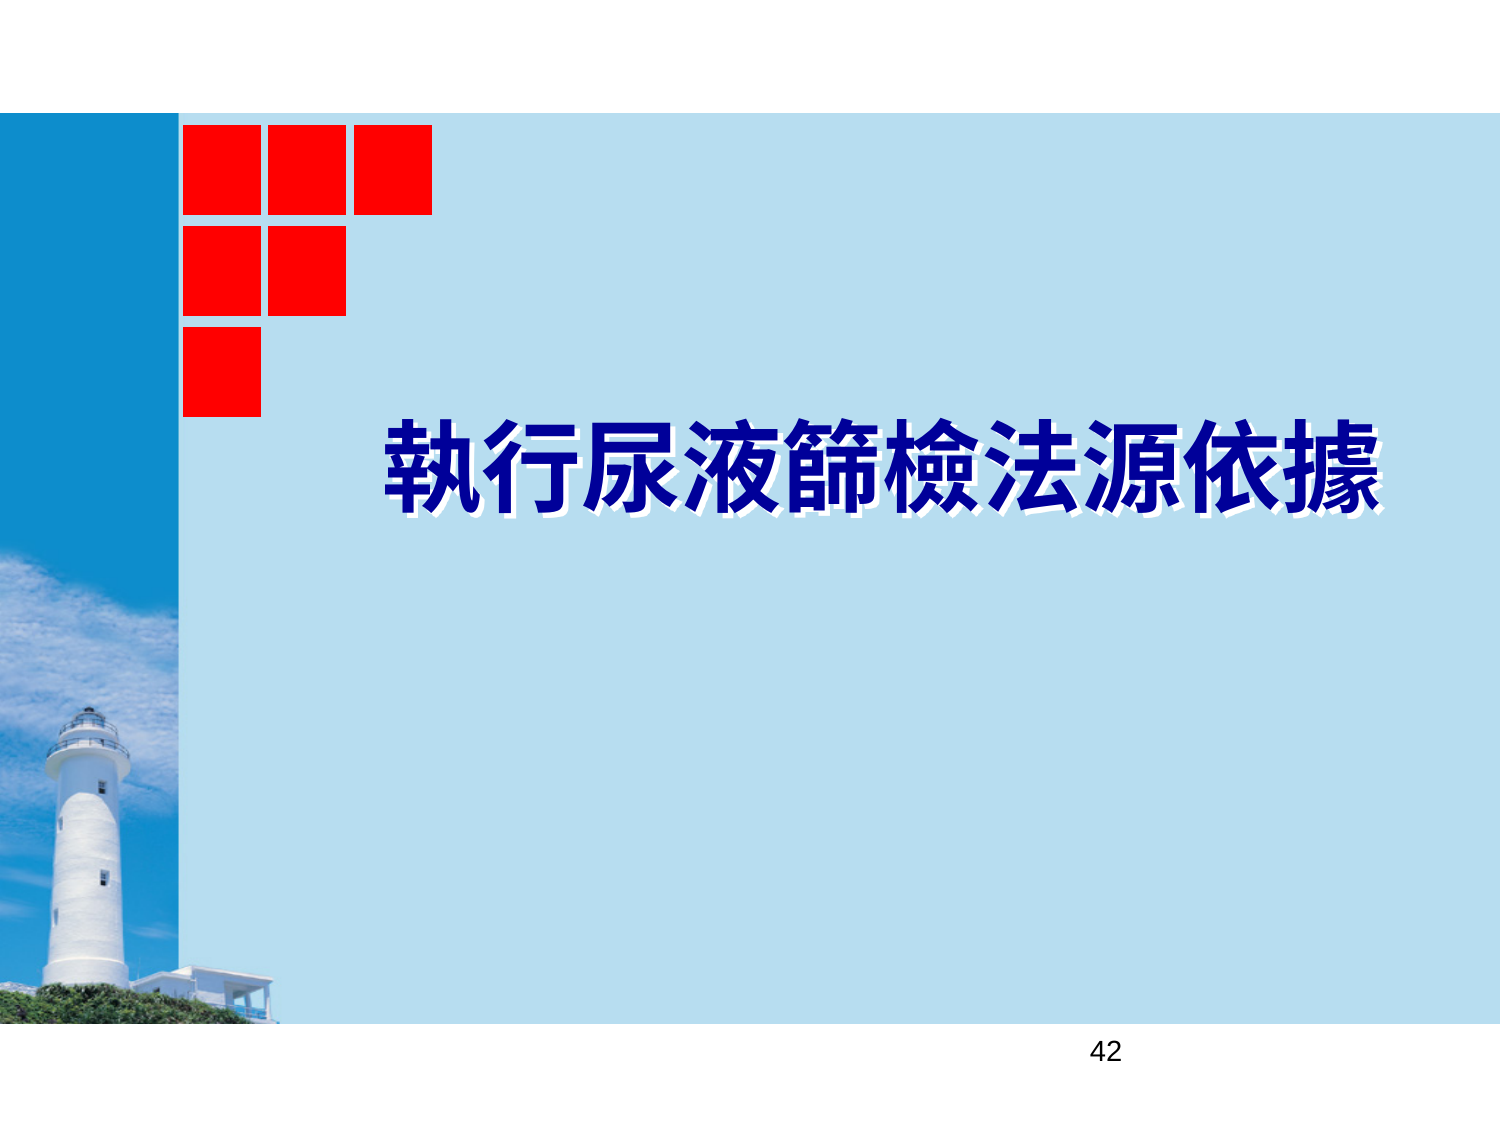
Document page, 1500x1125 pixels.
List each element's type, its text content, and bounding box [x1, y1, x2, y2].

text_box [183, 226, 261, 316]
text_box [268, 226, 346, 316]
picture [0, 113, 1500, 1024]
list 執行尿液篩檢法源依據 [289, 420, 1447, 658]
text_box [183, 125, 261, 215]
text_box [183, 327, 261, 417]
text_box [268, 125, 346, 215]
text_box [1074, 1024, 1426, 1103]
text_box [354, 125, 432, 215]
